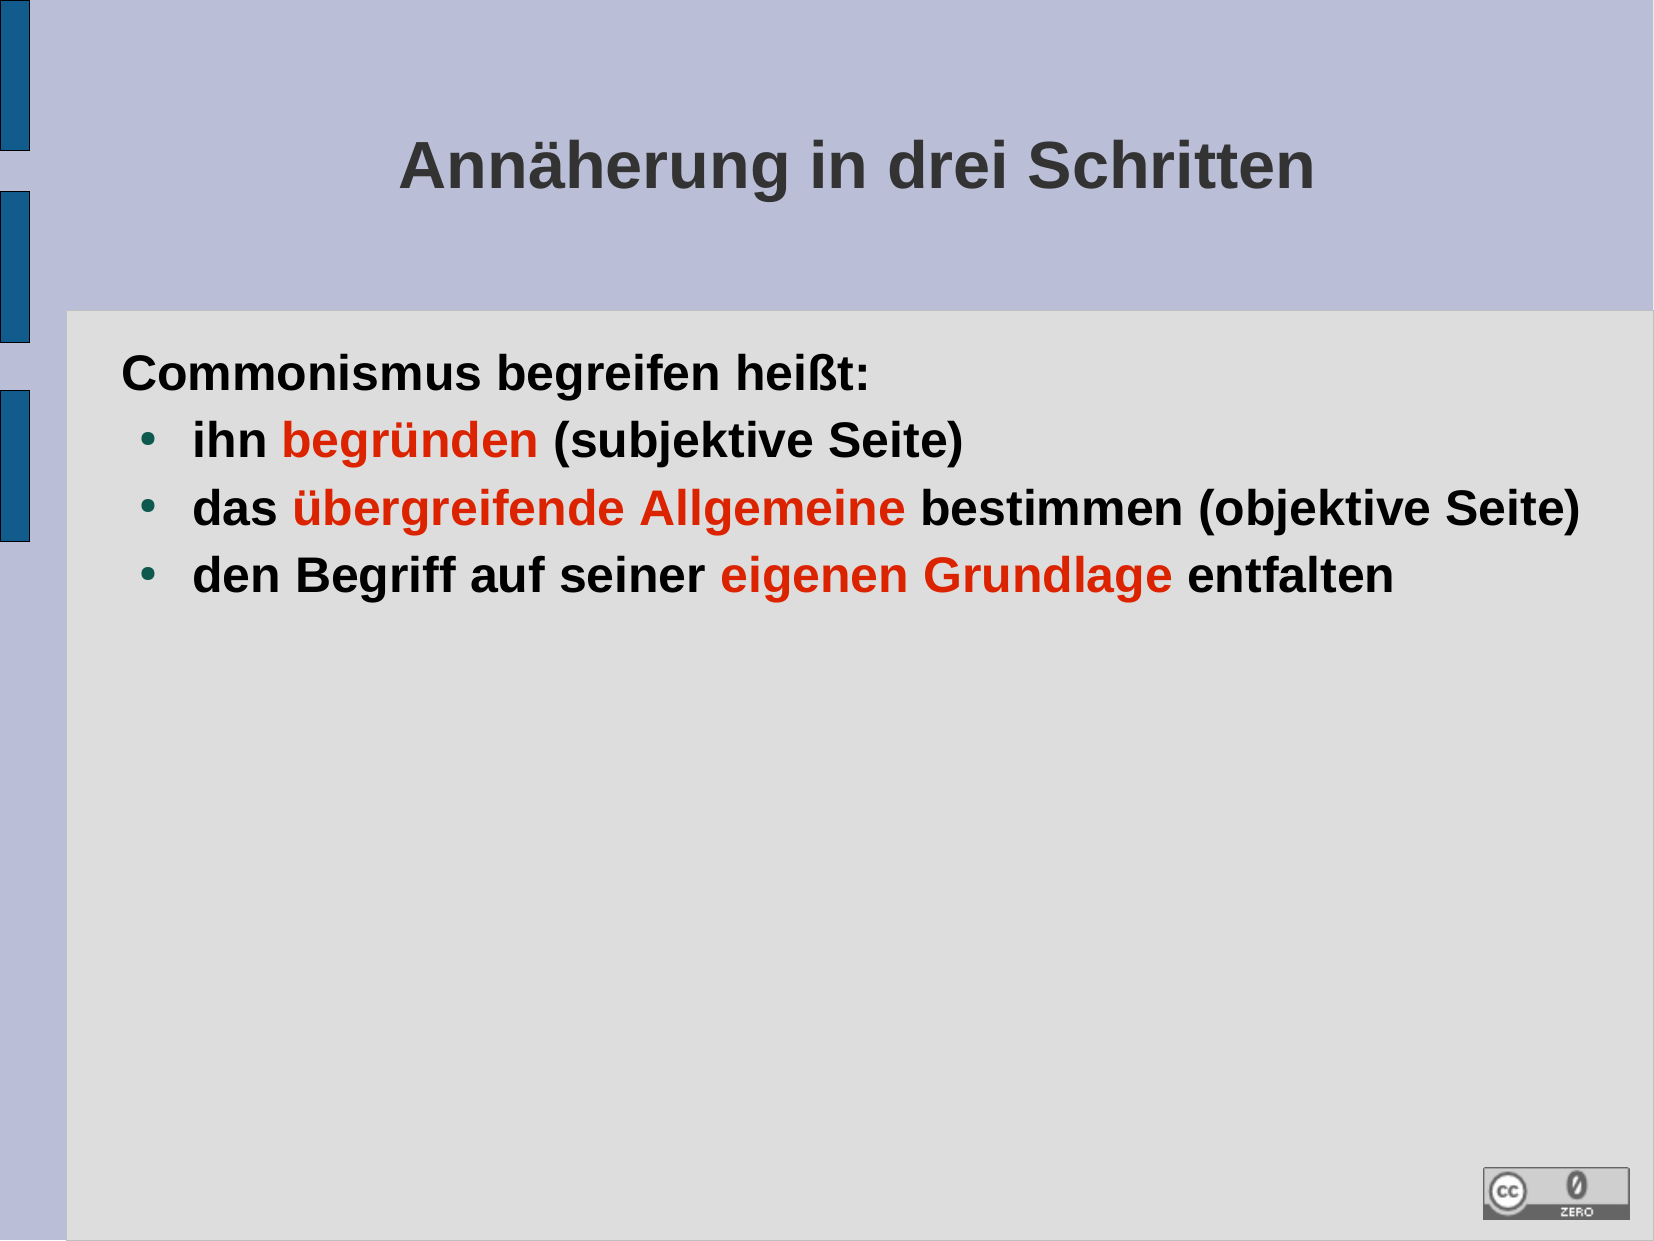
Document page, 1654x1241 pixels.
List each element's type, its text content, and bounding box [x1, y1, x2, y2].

picture [1483, 1167, 1630, 1220]
list Commonismus begreifen heißt: ihn begründen (subjektive Seite) das übergreifende Allgemeine bestimmen (objektive Seite) den Begriff auf seiner eigenen Grundlage entfalten [121, 344, 1595, 1152]
title Annäherung in drei Schritten [121, 61, 1595, 269]
